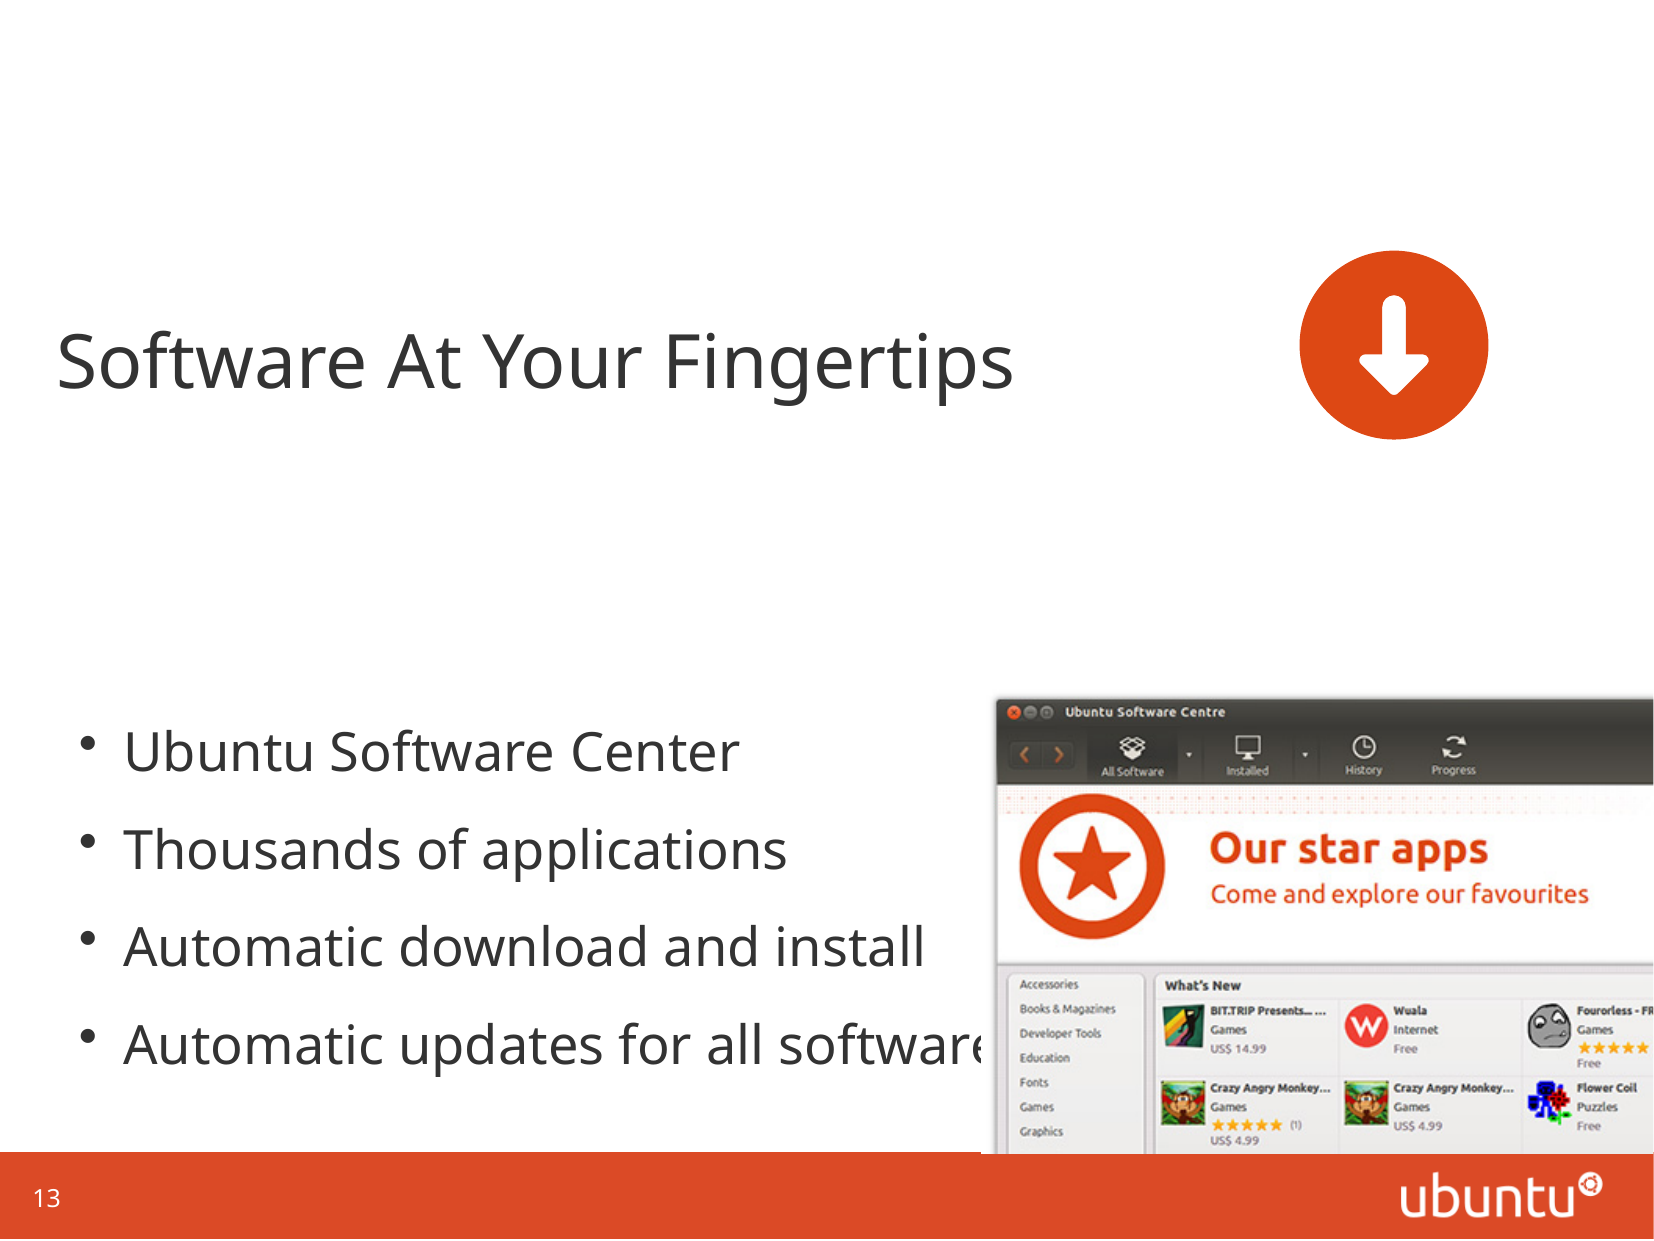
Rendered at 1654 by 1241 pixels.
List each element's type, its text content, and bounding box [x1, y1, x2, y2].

picture [0, 1152, 70, 1239]
picture [981, 684, 1654, 1239]
list Ubuntu Software Center Thousands of applications Automatic download and install Automatic updates for all software [70, 676, 1583, 1241]
title Software At Your Fingertips [56, 130, 1596, 587]
picture [1275, 226, 1513, 464]
